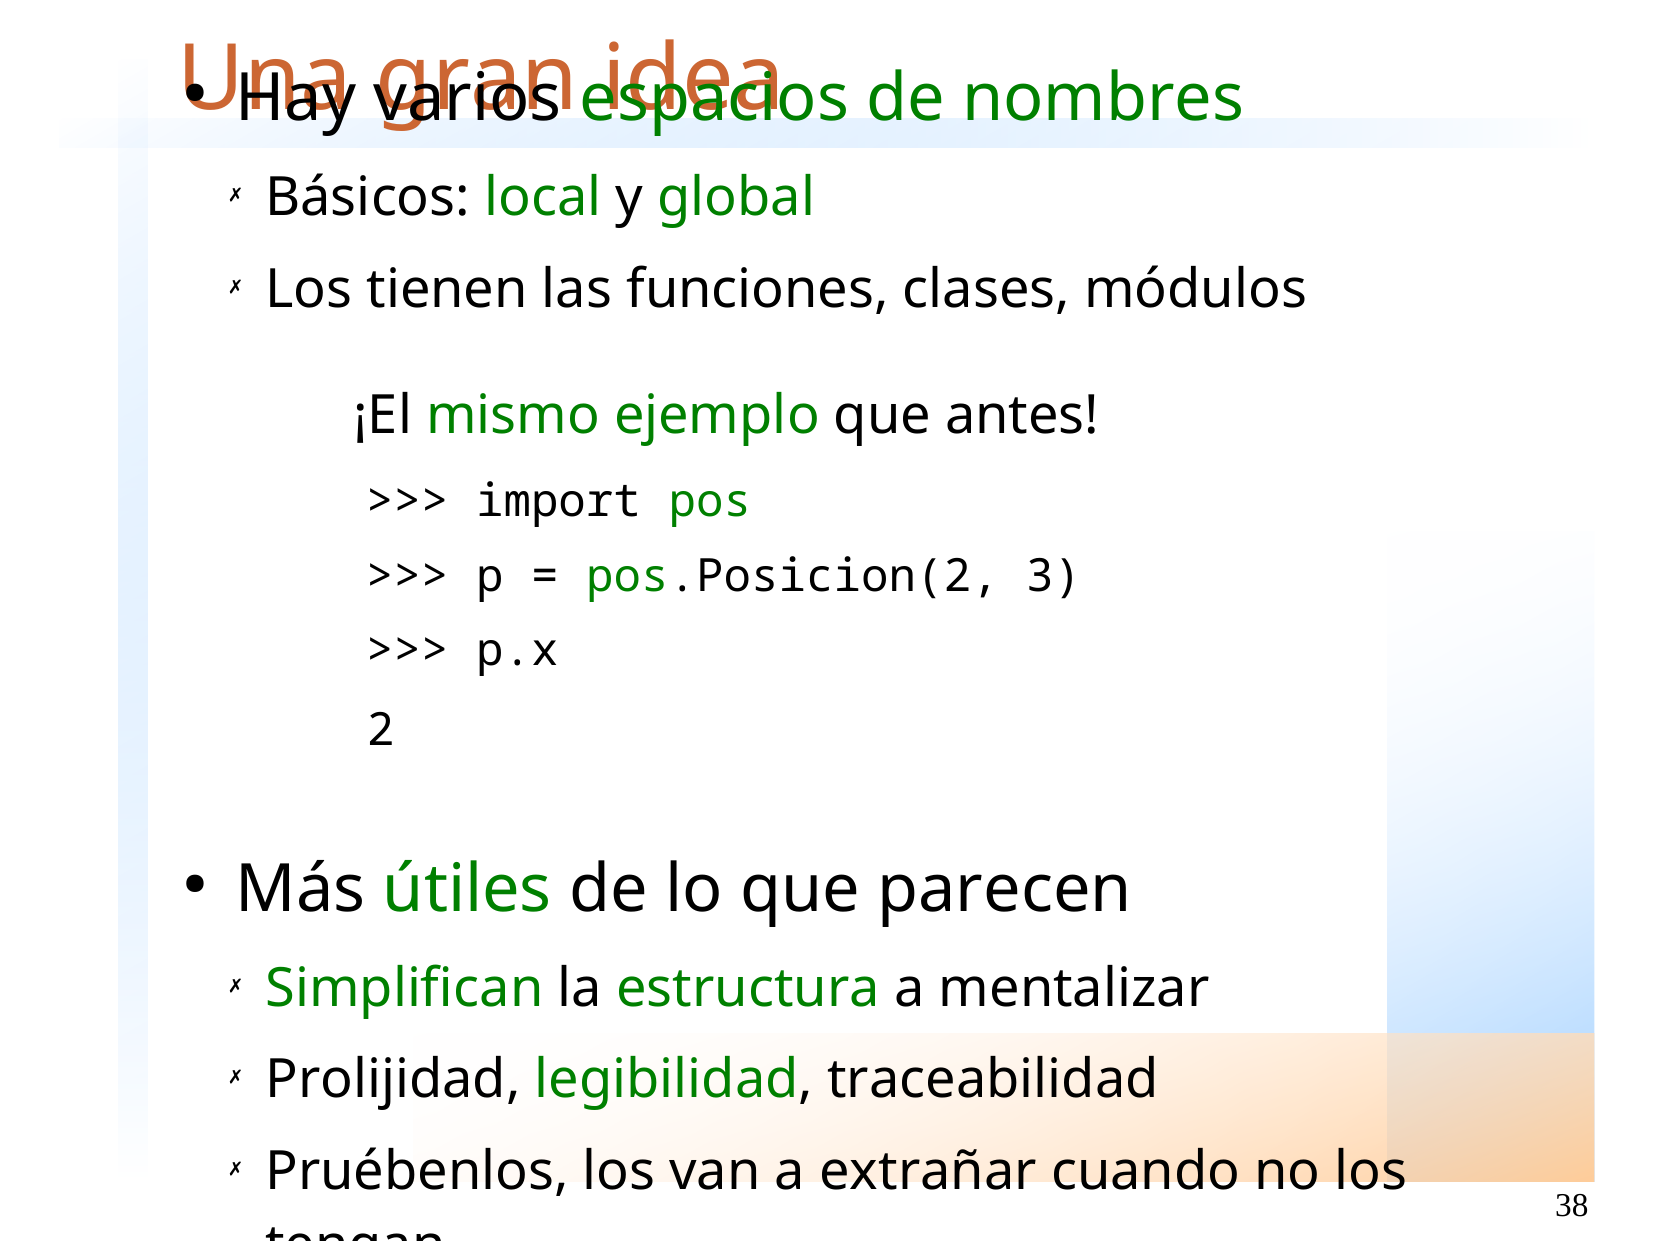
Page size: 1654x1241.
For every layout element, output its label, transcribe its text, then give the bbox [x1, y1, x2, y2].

title Una gran idea [177, 0, 1595, 142]
text_box Hay varios espacios de nombres Básicos: local y global Los tienen las funciones, clases, módulos ¡El mismo ejemplo que antes! >>> import pos >>> p = pos.Posicion(2, 3) >>> p.x 2 Más útiles de lo que parecen Simplifican la estructura a mentalizar Prolijidad, legibilidad, traceabilidad Pruébenlos, los van a extrañar cuando no los tengan [147, 142, 1595, 1186]
